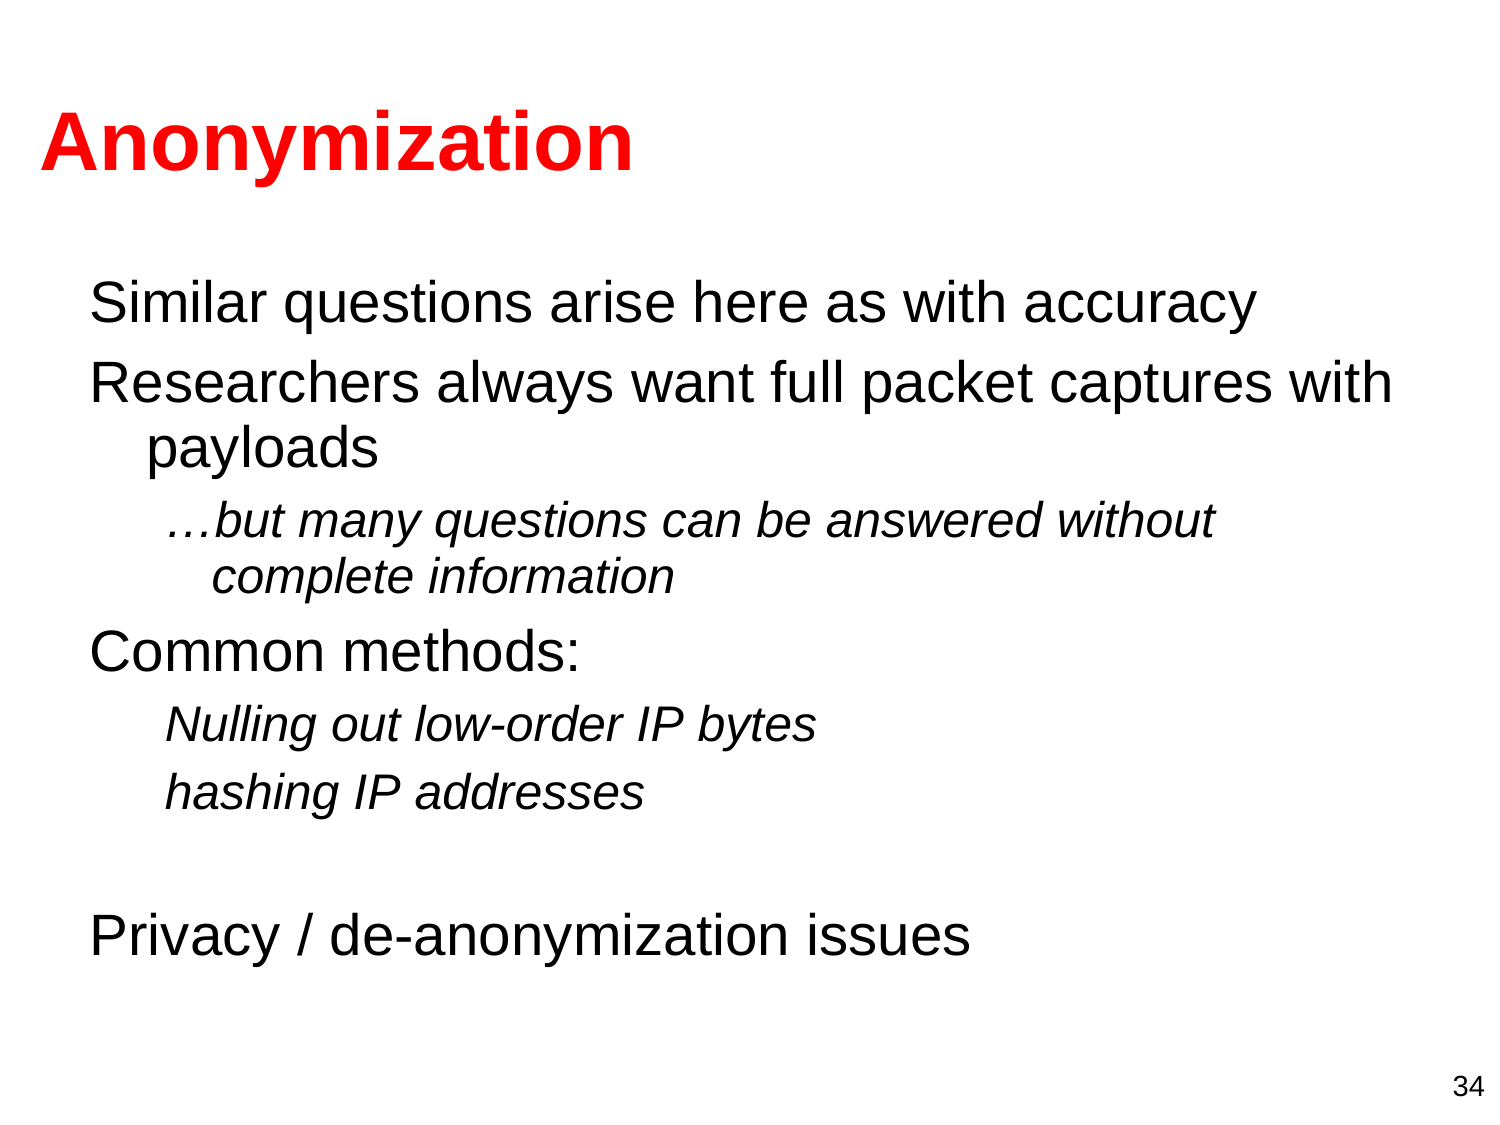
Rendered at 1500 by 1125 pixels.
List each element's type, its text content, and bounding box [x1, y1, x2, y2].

title Anonymization [24, 47, 1463, 236]
list Similar questions arise here as with accuracy Researchers always want full packet captures with payloads …but many questions can be answered without complete information Common methods: Nulling out low-order IP bytes hashing IP addresses Privacy / de-anonymization issues [75, 262, 1426, 1046]
